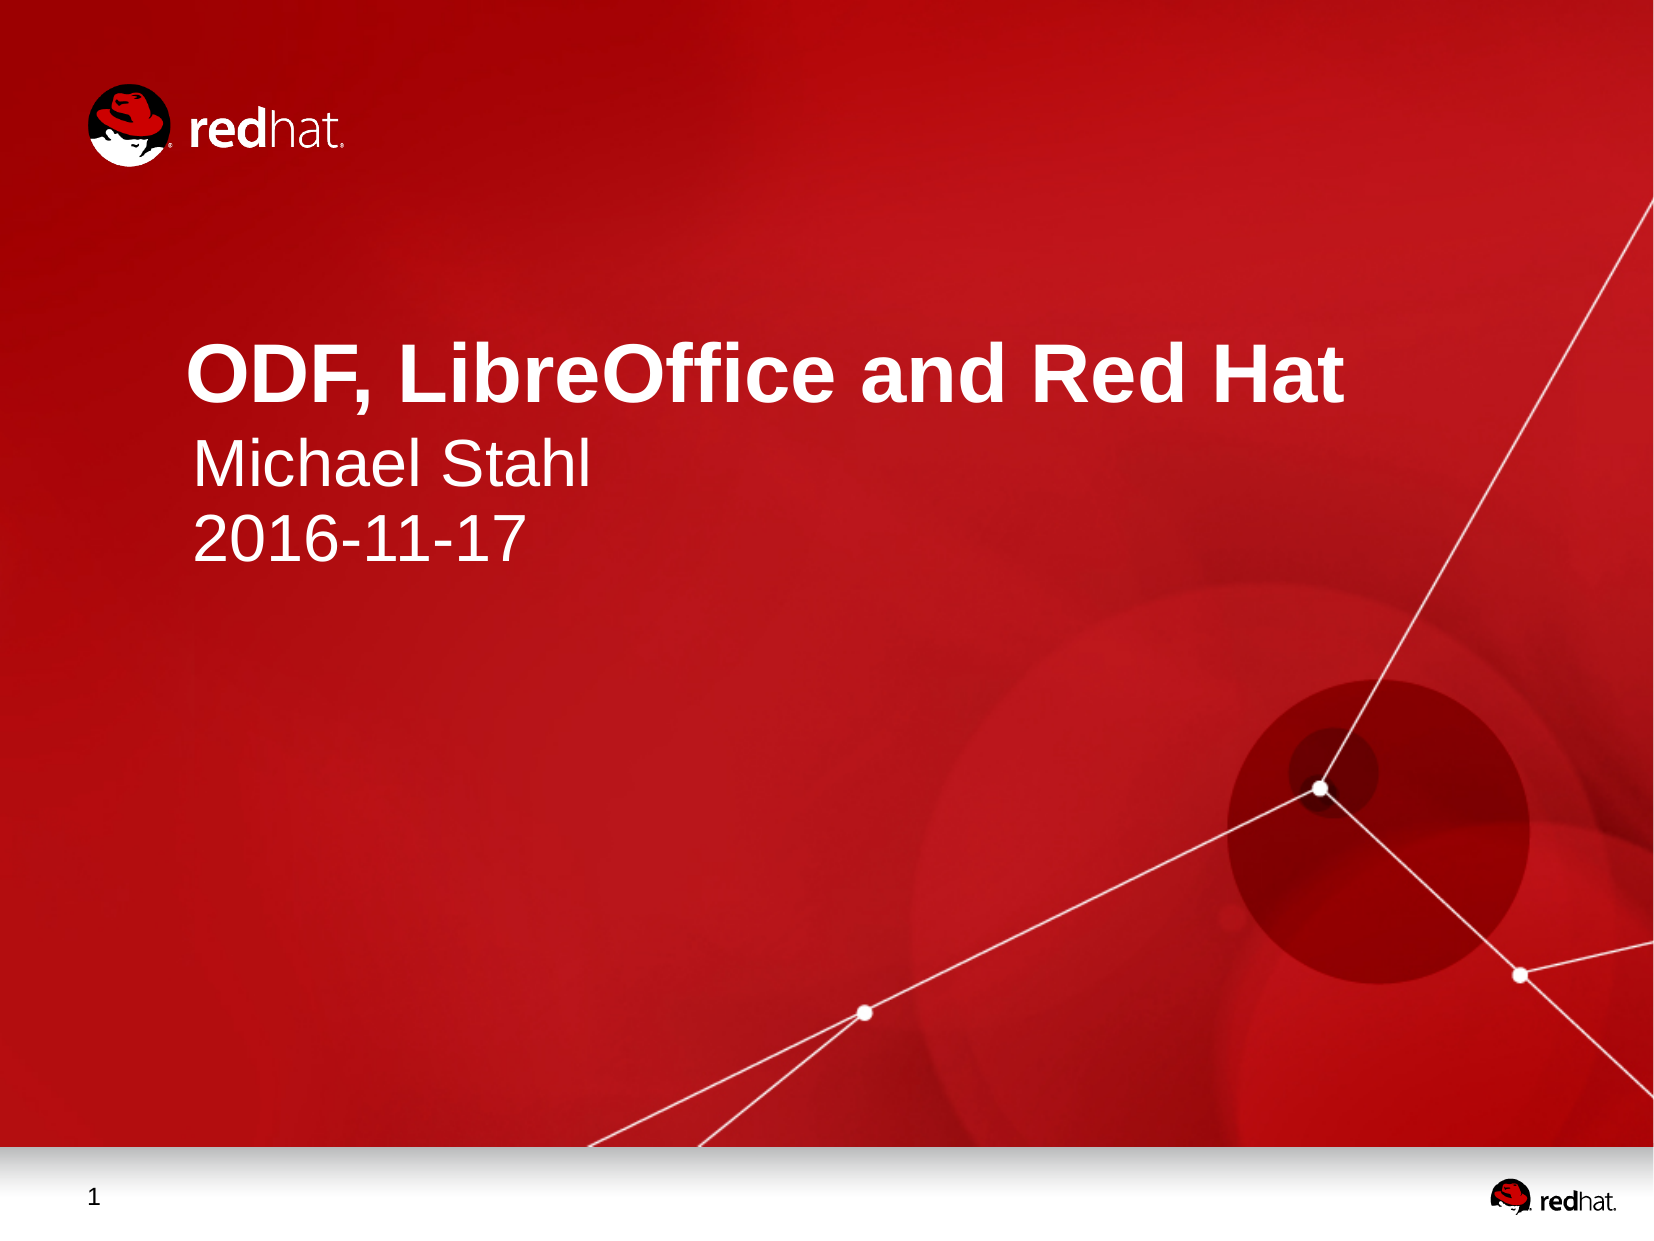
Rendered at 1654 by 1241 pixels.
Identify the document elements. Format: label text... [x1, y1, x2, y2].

picture [0, 0, 1654, 1241]
text_box ODF, LibreOffice and Red Hat [170, 273, 1408, 494]
text_box Michael Stahl 2016-11-17 [177, 418, 1445, 703]
